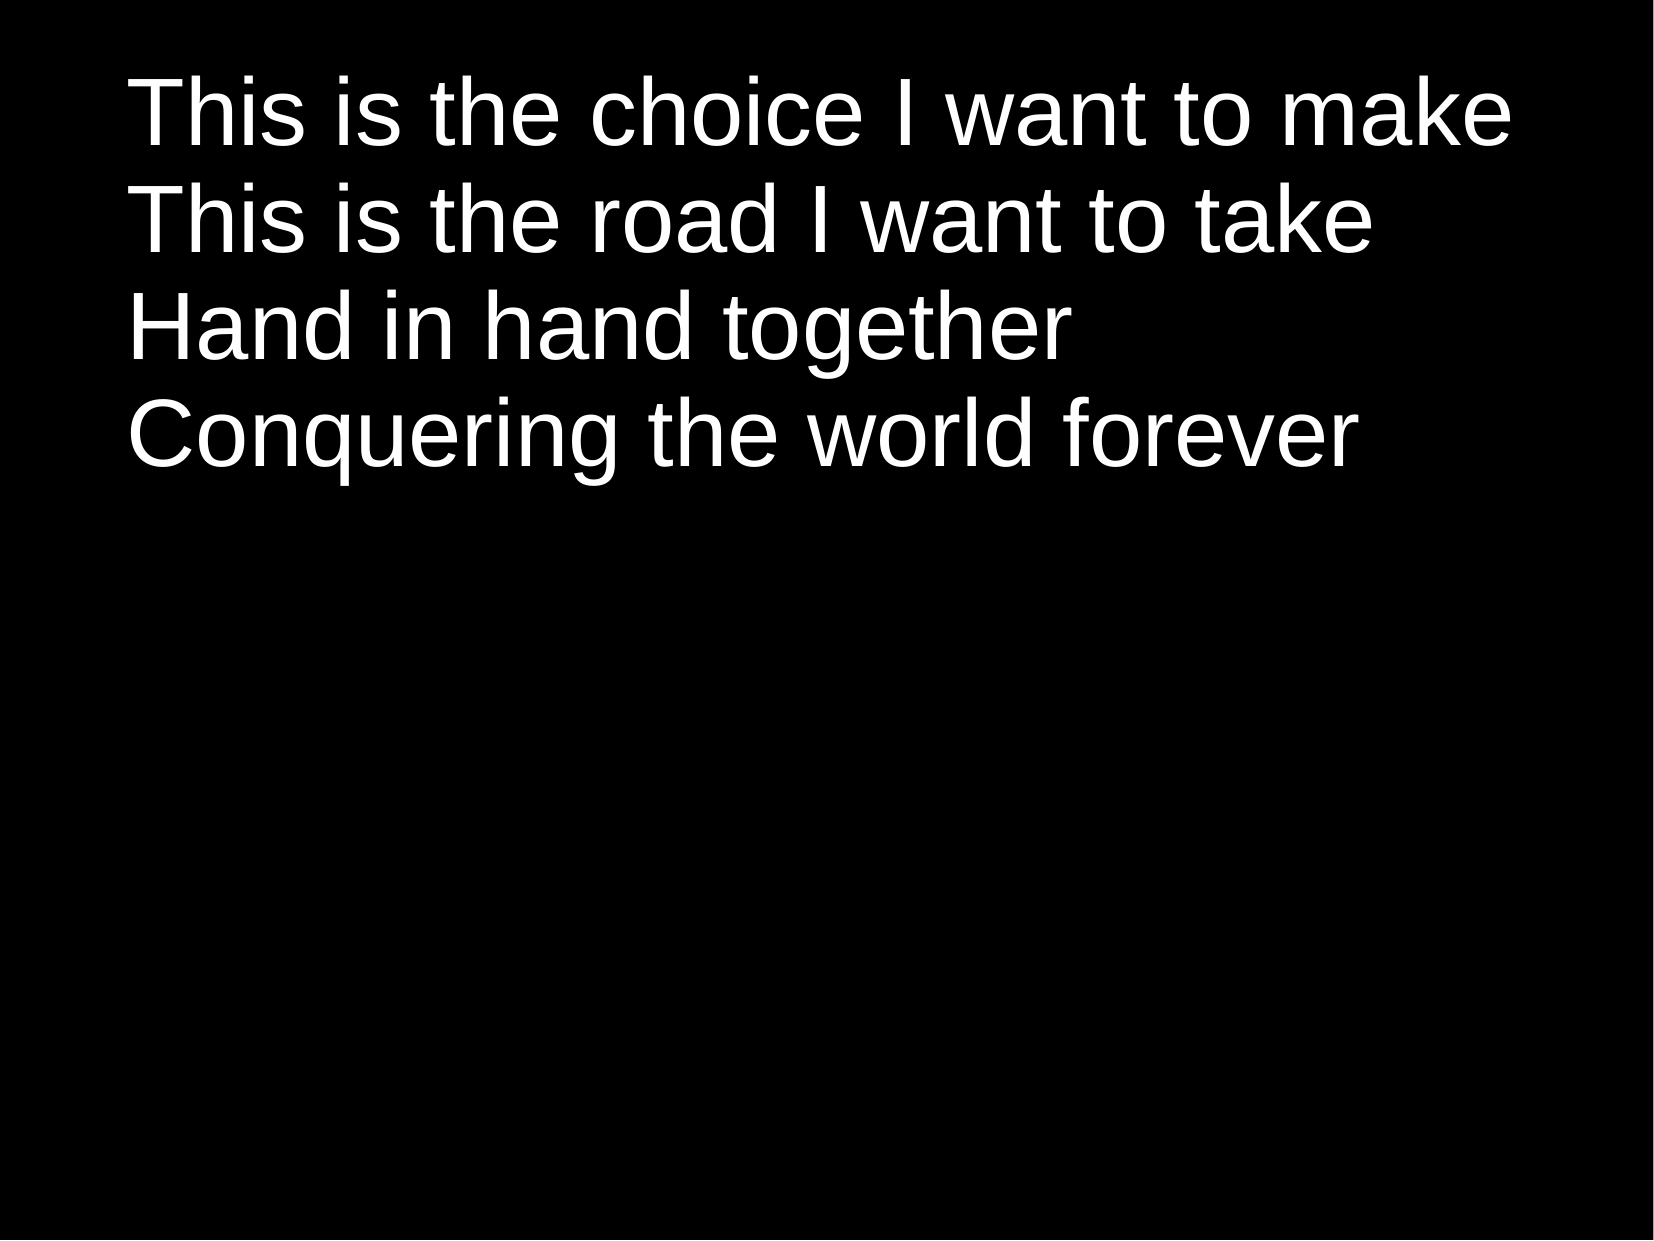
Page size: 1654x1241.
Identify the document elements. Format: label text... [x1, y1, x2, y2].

subtitle This is the choice I want to make This is the road I want to take Hand in hand together Conquering the world forever [76, 59, 1565, 779]
